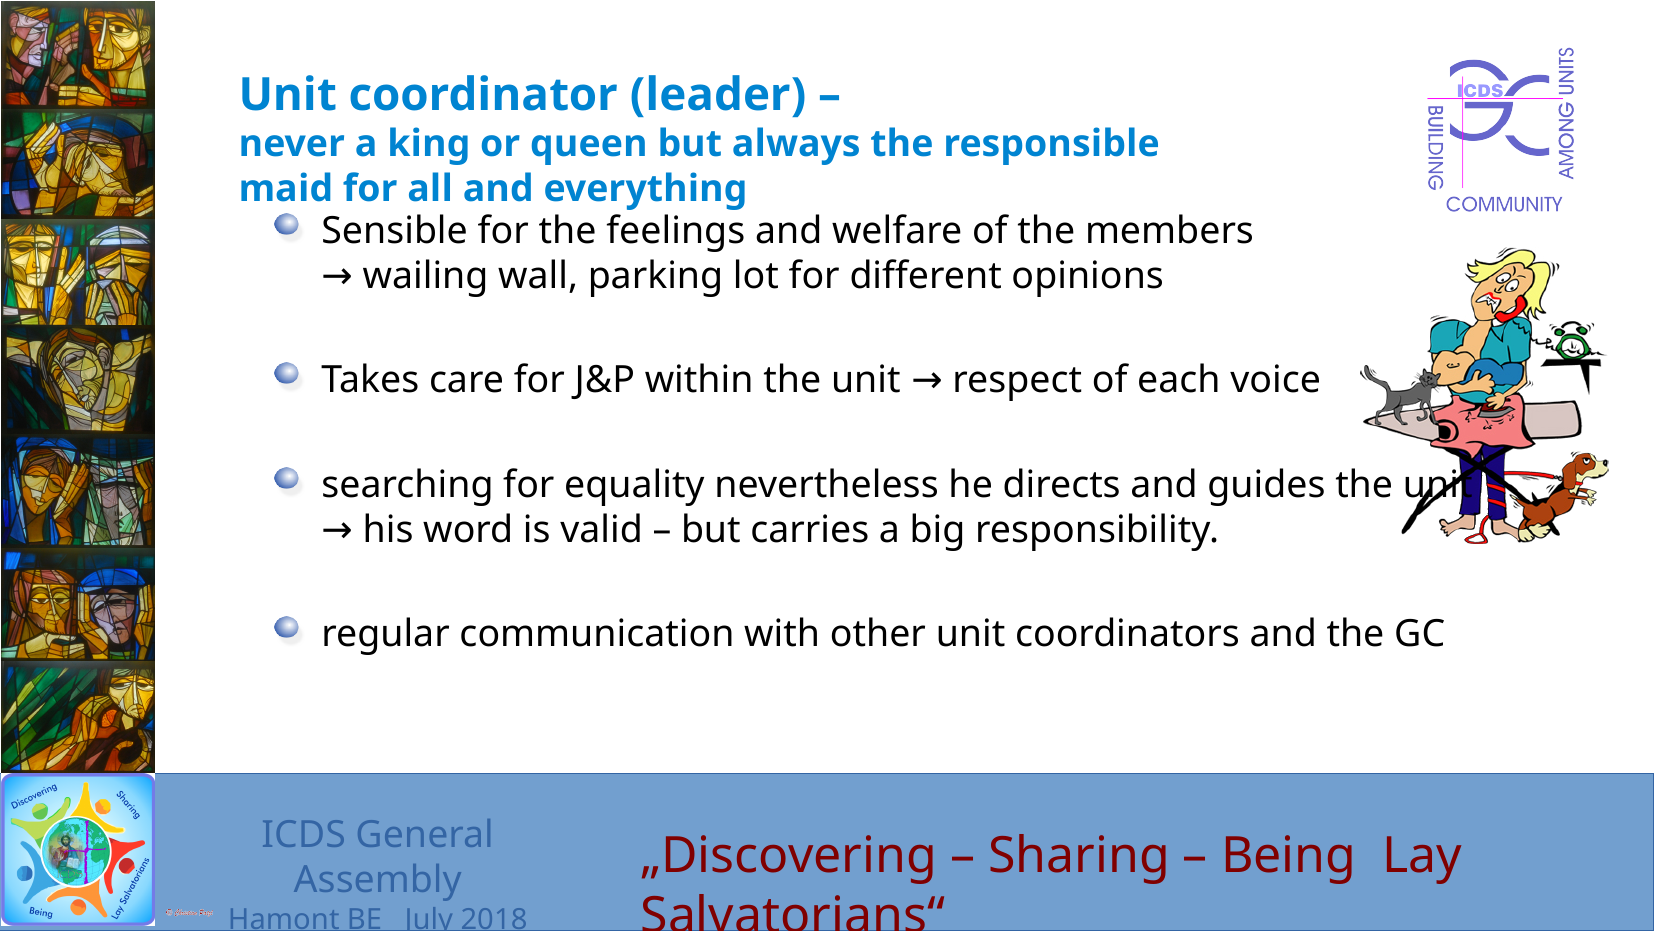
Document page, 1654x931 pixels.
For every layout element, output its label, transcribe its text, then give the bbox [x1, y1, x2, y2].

text_box Sensible for the feelings and welfare of the members → wailing wall, parking lot for different opinions Takes care for J&P within the unit → respect of each voice searching for equality nevertheless he directs and guides the unit → his word is valid – but carries a big responsibility. regular communication with other unit coordinators and the GC [259, 199, 1583, 699]
text_box Unit coordinator (leader) – never a king or queen but always the responsible maid for all and everything [223, 57, 1277, 175]
picture [274, 616, 305, 647]
picture [166, 909, 213, 917]
text_box „Discovering – Sharing – Being Lay Salvatorians“ [625, 814, 1607, 892]
picture [1425, 47, 1583, 199]
picture [274, 467, 305, 498]
picture [1583, 247, 1619, 544]
picture [274, 362, 305, 393]
picture [274, 213, 305, 244]
